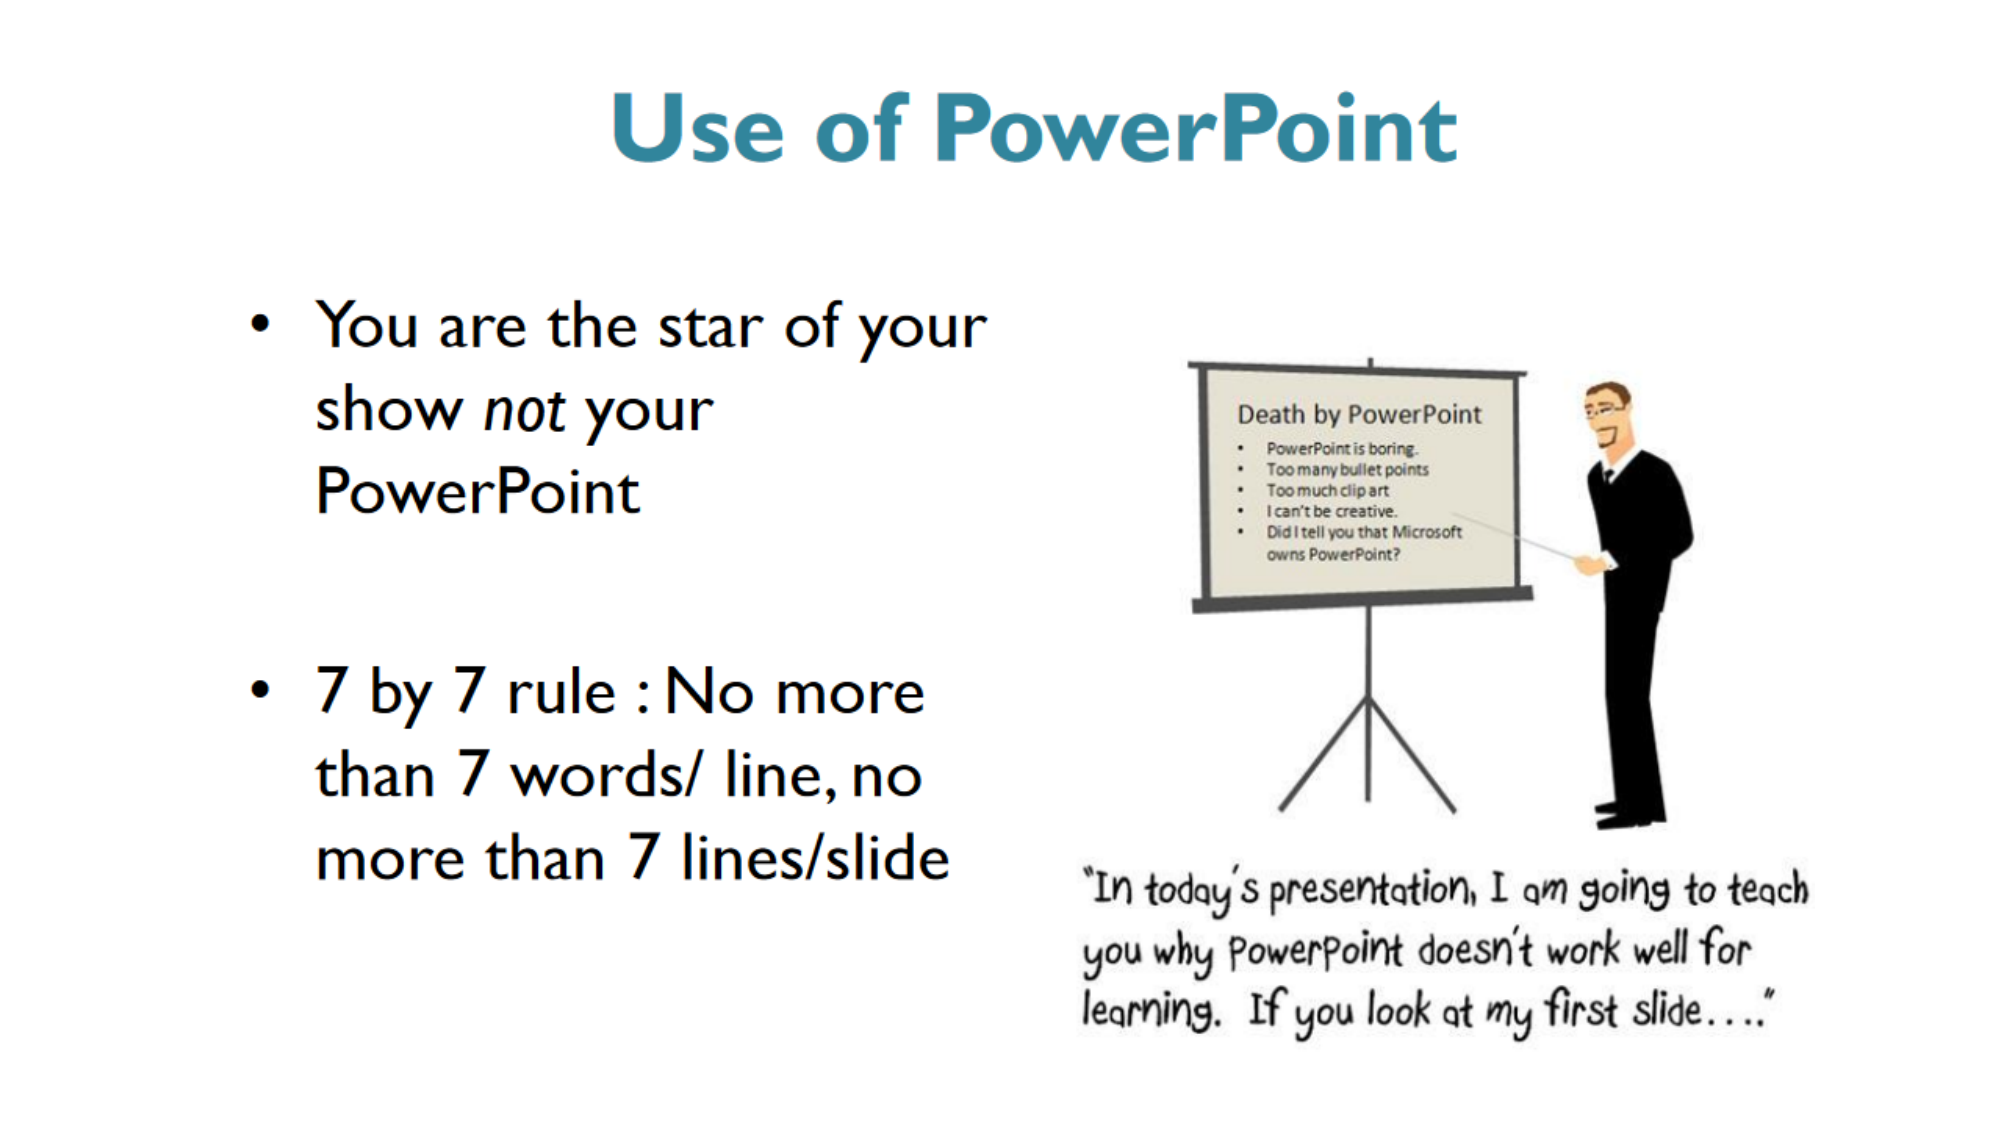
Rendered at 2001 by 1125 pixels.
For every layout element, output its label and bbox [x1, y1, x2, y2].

picture [185, 30, 1815, 1095]
